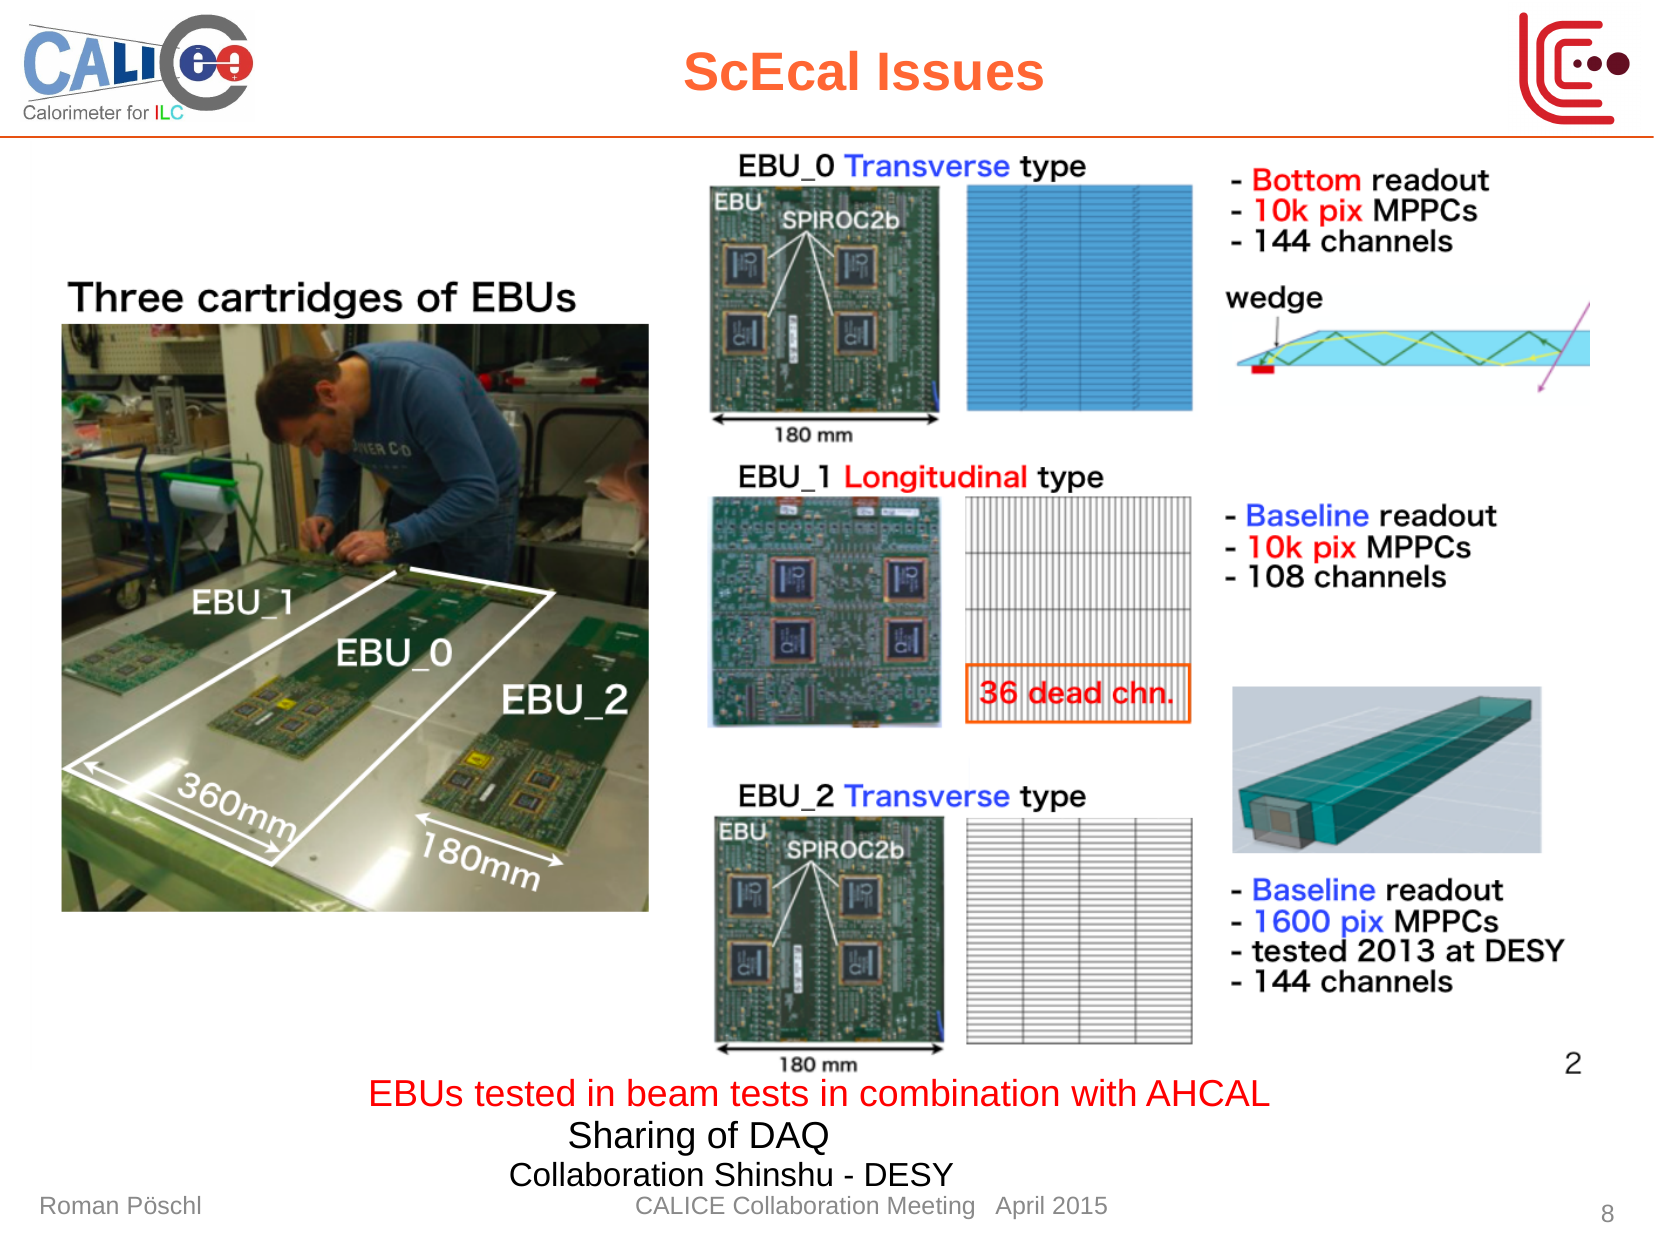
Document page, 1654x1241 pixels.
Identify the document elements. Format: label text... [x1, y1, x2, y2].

picture [30, 141, 1590, 1075]
picture [20, 10, 255, 122]
title ScEcal Issues [128, 29, 1617, 113]
picture [1508, 2, 1641, 135]
text_box EBUs tested in beam tests in combination with AHCAL Sharing of DAQ Collaboration Shinshu - DESY [290, 1065, 1300, 1202]
